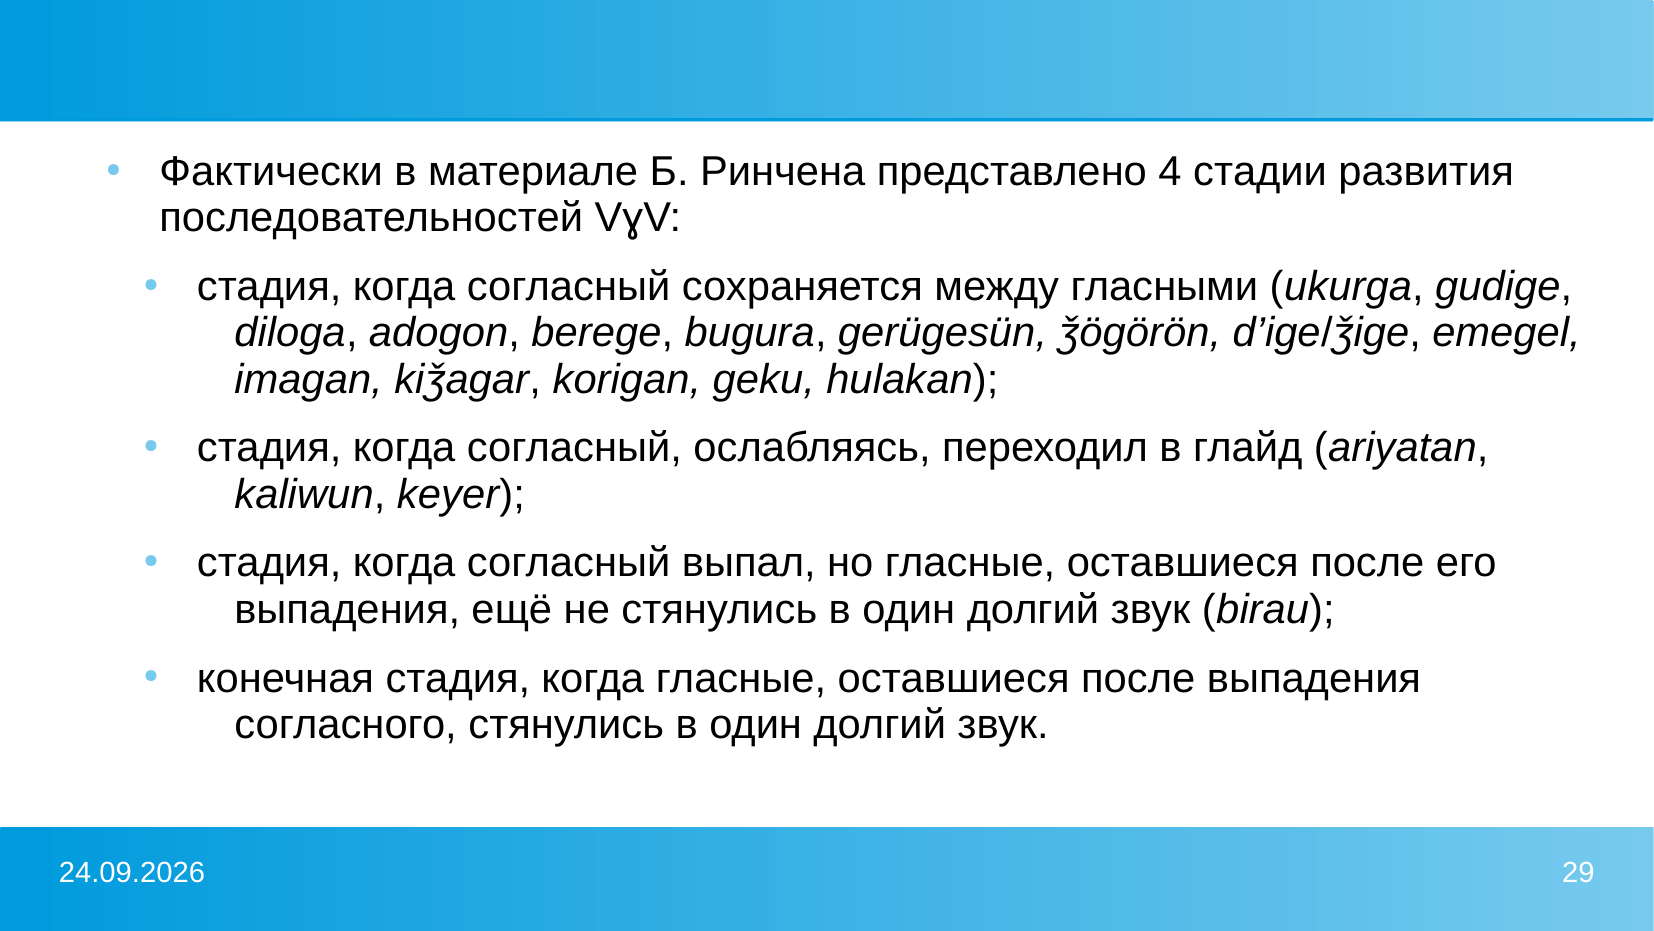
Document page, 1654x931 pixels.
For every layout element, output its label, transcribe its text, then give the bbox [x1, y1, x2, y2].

list Фактически в материале Б. Ринчена представлено 4 стадии развития последовательностей VɣV: стадия, когда согласный сохраняется между гласными (ukurga, gudige, diloga, adogon, berege, bugura, gerügesün, ǯögörön, d’ige/ǯige, emegel, imagan, kiǯagar, korigan, geku, hulakan); стадия, когда согласный, ослабляясь, переходил в глайд (ariyatan, kaliwun, keyer); стадия, когда согласный выпал, но гласные, оставшиеся после его выпадения, ещё не стянулись в один долгий звук (birau); конечная стадия, когда гласные, оставшиеся после выпадения согласного, стянулись в один долгий звук. [88, 147, 1625, 739]
